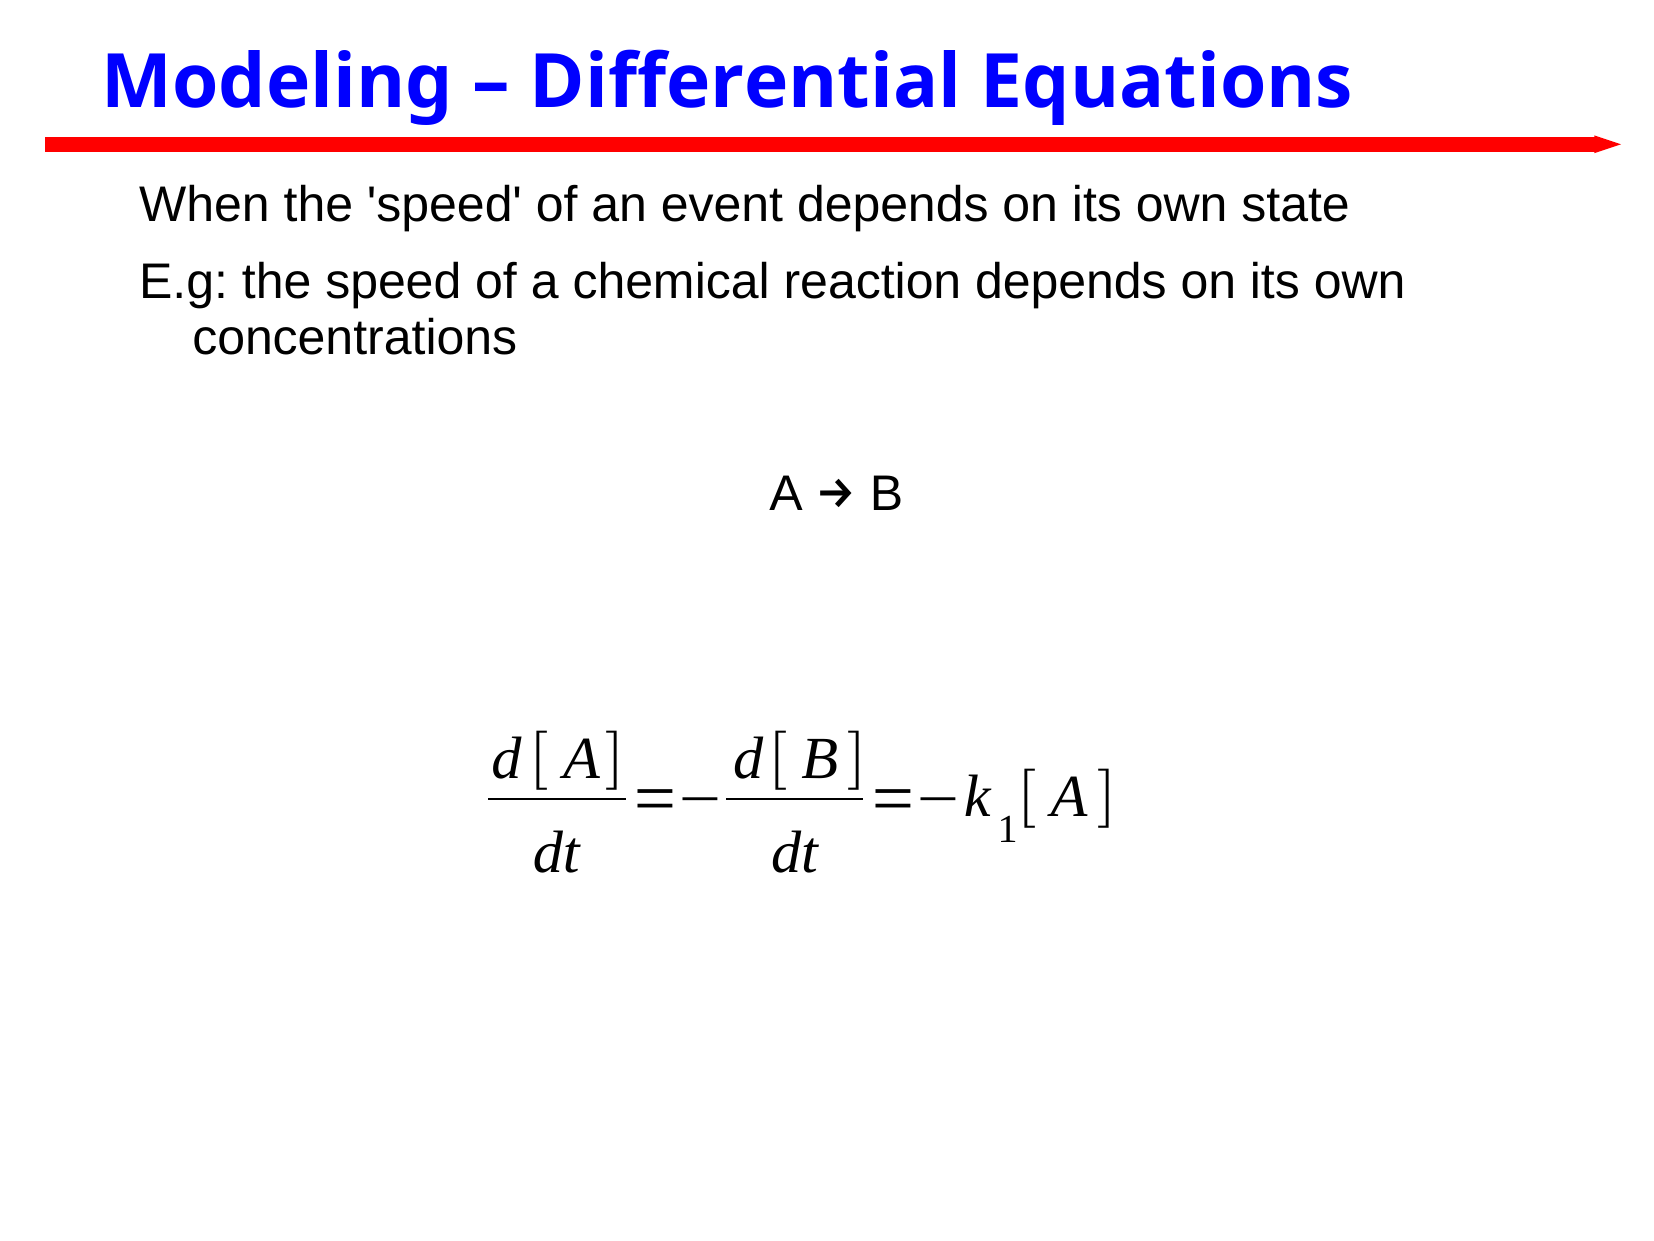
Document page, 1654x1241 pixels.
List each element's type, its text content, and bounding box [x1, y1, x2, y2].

list When the 'speed' of an event depends on its own state E.g: the speed of a chemical reaction depends on its own concentrations A → B [121, 175, 1534, 1127]
chart [468, 711, 1132, 889]
title Modeling – Differential Equations [101, 27, 1514, 130]
